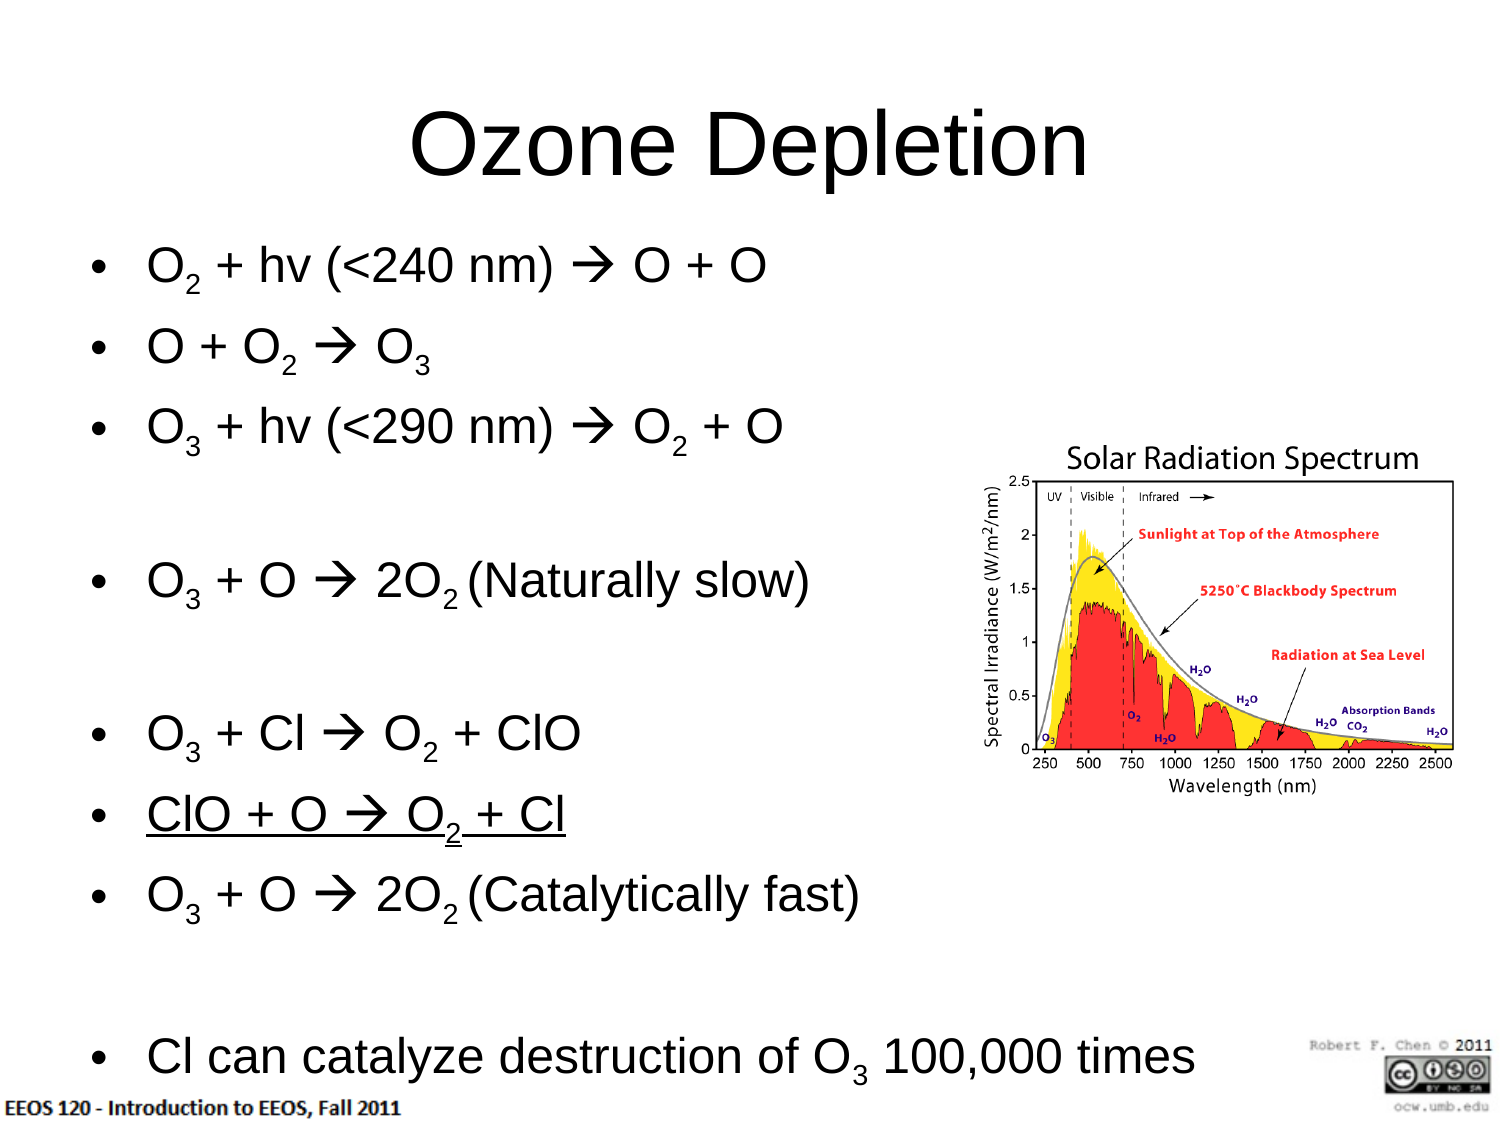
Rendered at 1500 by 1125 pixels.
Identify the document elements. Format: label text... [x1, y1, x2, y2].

picture [975, 437, 1463, 801]
picture [1299, 1029, 1500, 1125]
picture [0, 1090, 406, 1125]
list O2 + hv (<240 nm)  O + O O + O2  O3 O3 + hv (<290 nm)  O2 + O O3 + O  2O2 (Naturally slow) O3 + Cl  O2 + ClO ClO + O  O2 + Cl O3 + O  2O2 (Catalytically fast) Cl can catalyze destruction of O3 100,000 times [75, 224, 1426, 1100]
title Ozone Depletion [75, 45, 1426, 224]
